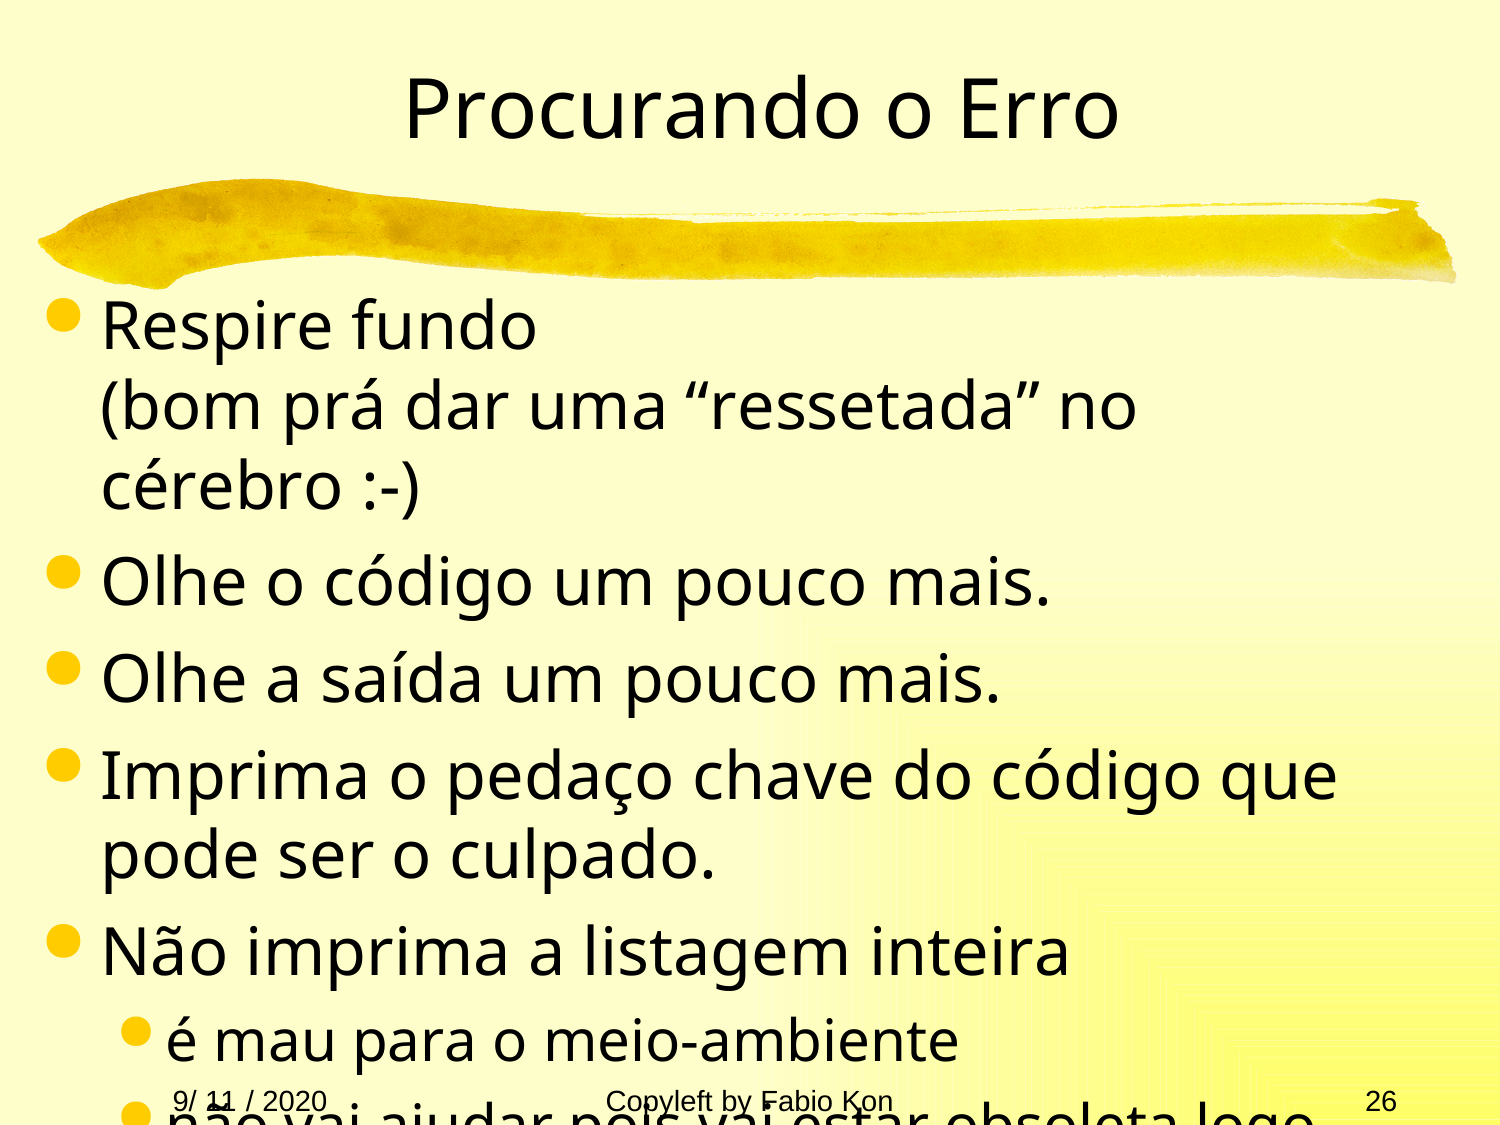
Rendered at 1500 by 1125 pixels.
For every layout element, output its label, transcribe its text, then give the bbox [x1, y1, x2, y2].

picture [24, 174, 1463, 297]
list Respire fundo (bom prá dar uma “ressetada” no cérebro :-) Olhe o código um pouco mais. Olhe a saída um pouco mais. Imprima o pedaço chave do código que pode ser o culpado. Não imprima a listagem inteira é mau para o meio-ambiente não vai ajudar pois vai estar obsoleta logo [29, 274, 1477, 1125]
title Procurando o Erro [125, 12, 1401, 163]
